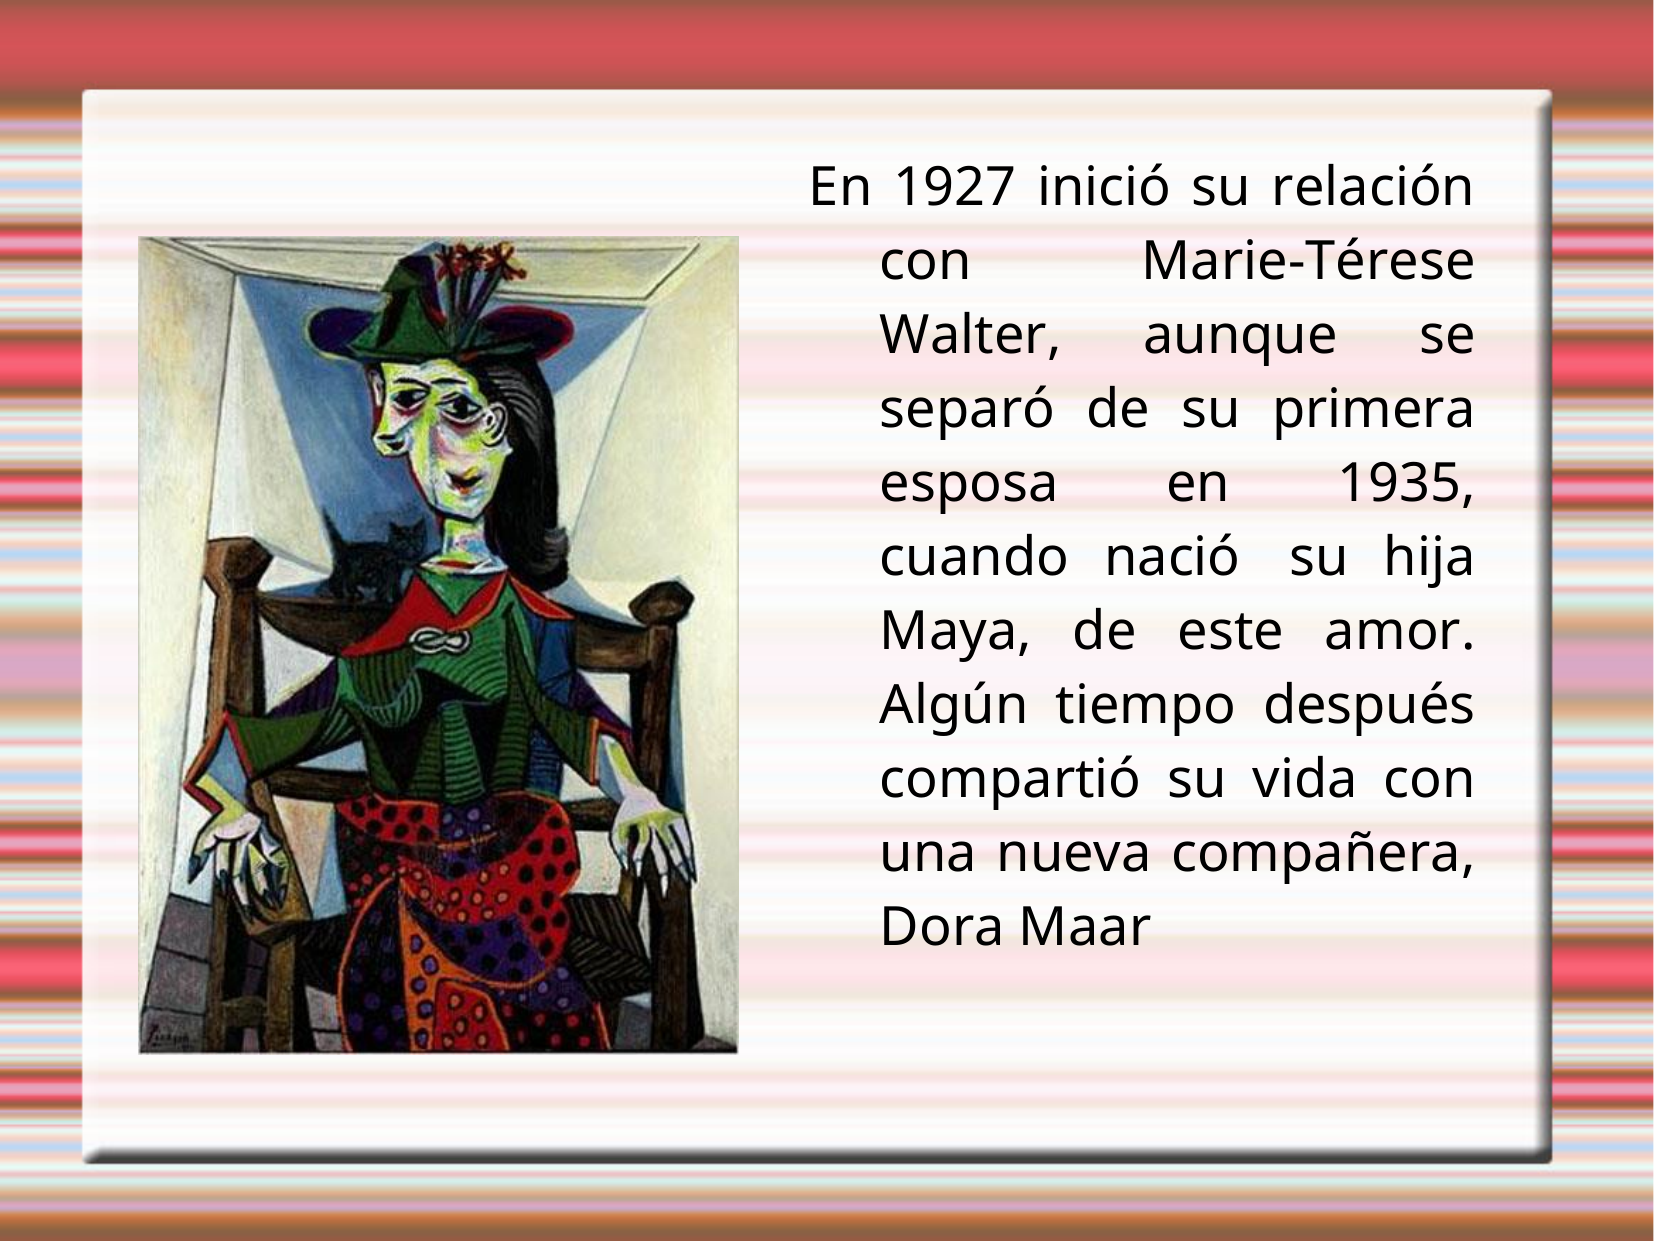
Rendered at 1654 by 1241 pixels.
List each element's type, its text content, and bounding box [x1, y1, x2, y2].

list En 1927 inició su relación con Marie-Térese Walter, aunque se separó de su primera esposa en 1935, cuando nació su hija Maya, de este amor. Algún tiempo después compartió su vida con una nueva compañera, Dora Maar [797, 147, 1477, 1109]
picture [0, 0, 1654, 1241]
